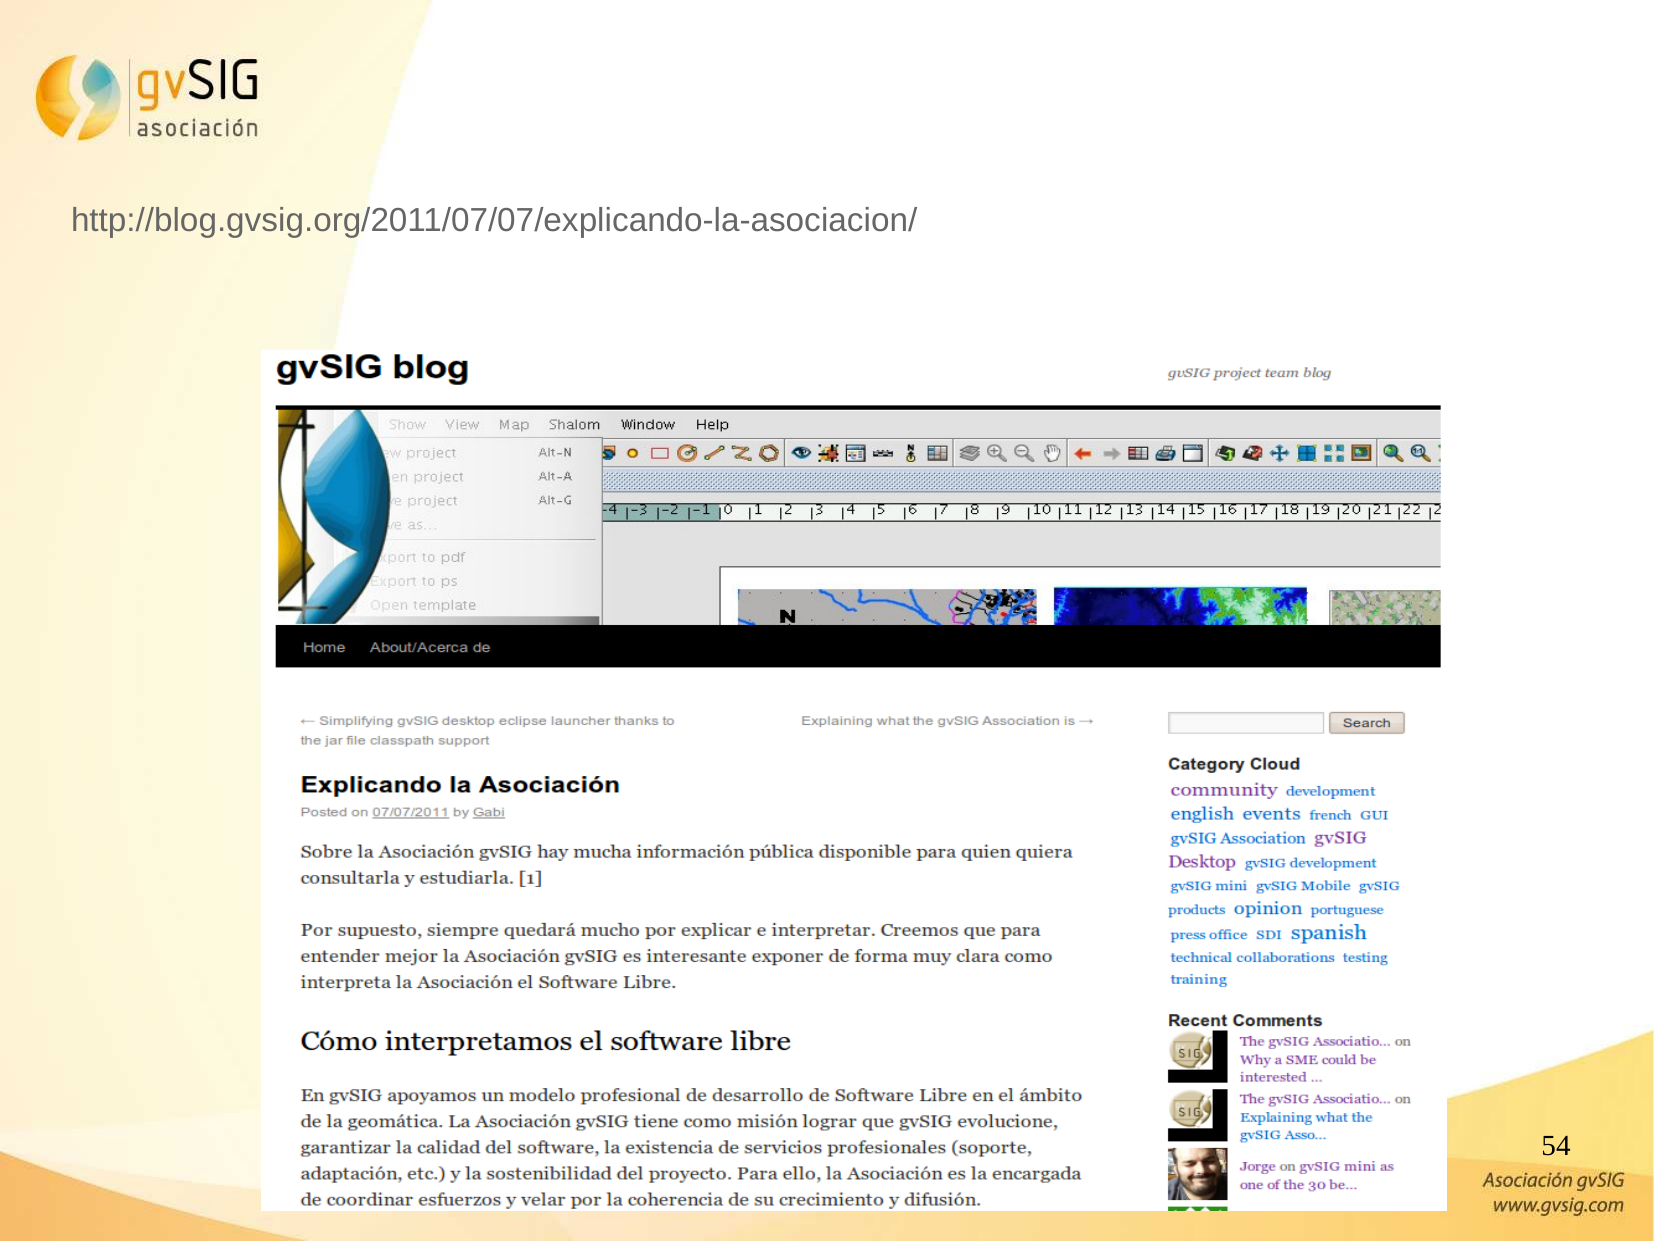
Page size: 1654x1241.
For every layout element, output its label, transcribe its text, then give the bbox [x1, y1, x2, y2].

picture [0, 0, 1654, 1241]
text_box http://blog.gvsig.org/2011/07/07/explicando-la-asociacion/ [56, 194, 1038, 252]
